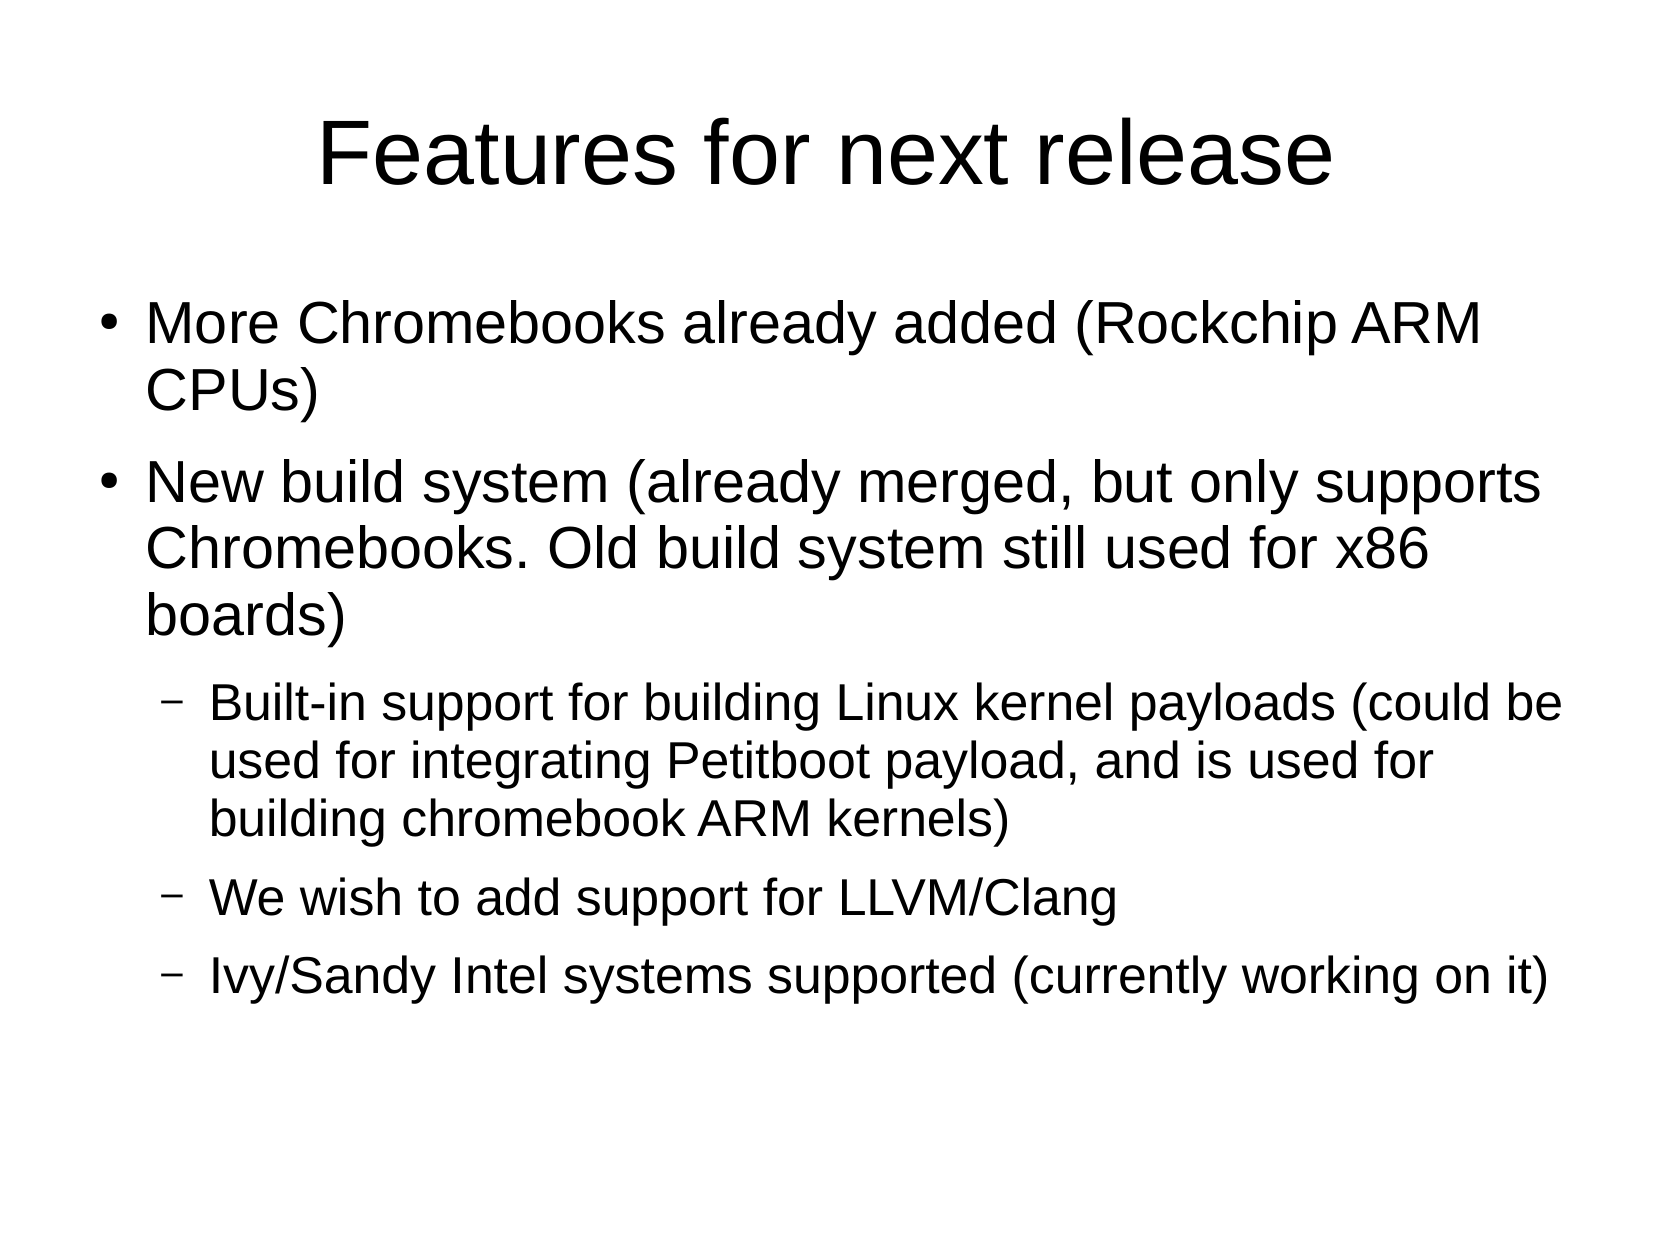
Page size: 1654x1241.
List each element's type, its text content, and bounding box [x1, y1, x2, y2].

list More Chromebooks already added (Rockchip ARM CPUs) New build system (already merged, but only supports Chromebooks. Old build system still used for x86 boards) Built-in support for building Linux kernel payloads (could be used for integrating Petitboot payload, and is used for building chromebook ARM kernels) We wish to add support for LLVM/Clang Ivy/Sandy Intel systems supported (currently working on it) [82, 290, 1571, 1010]
title Features for next release [82, 49, 1571, 257]
